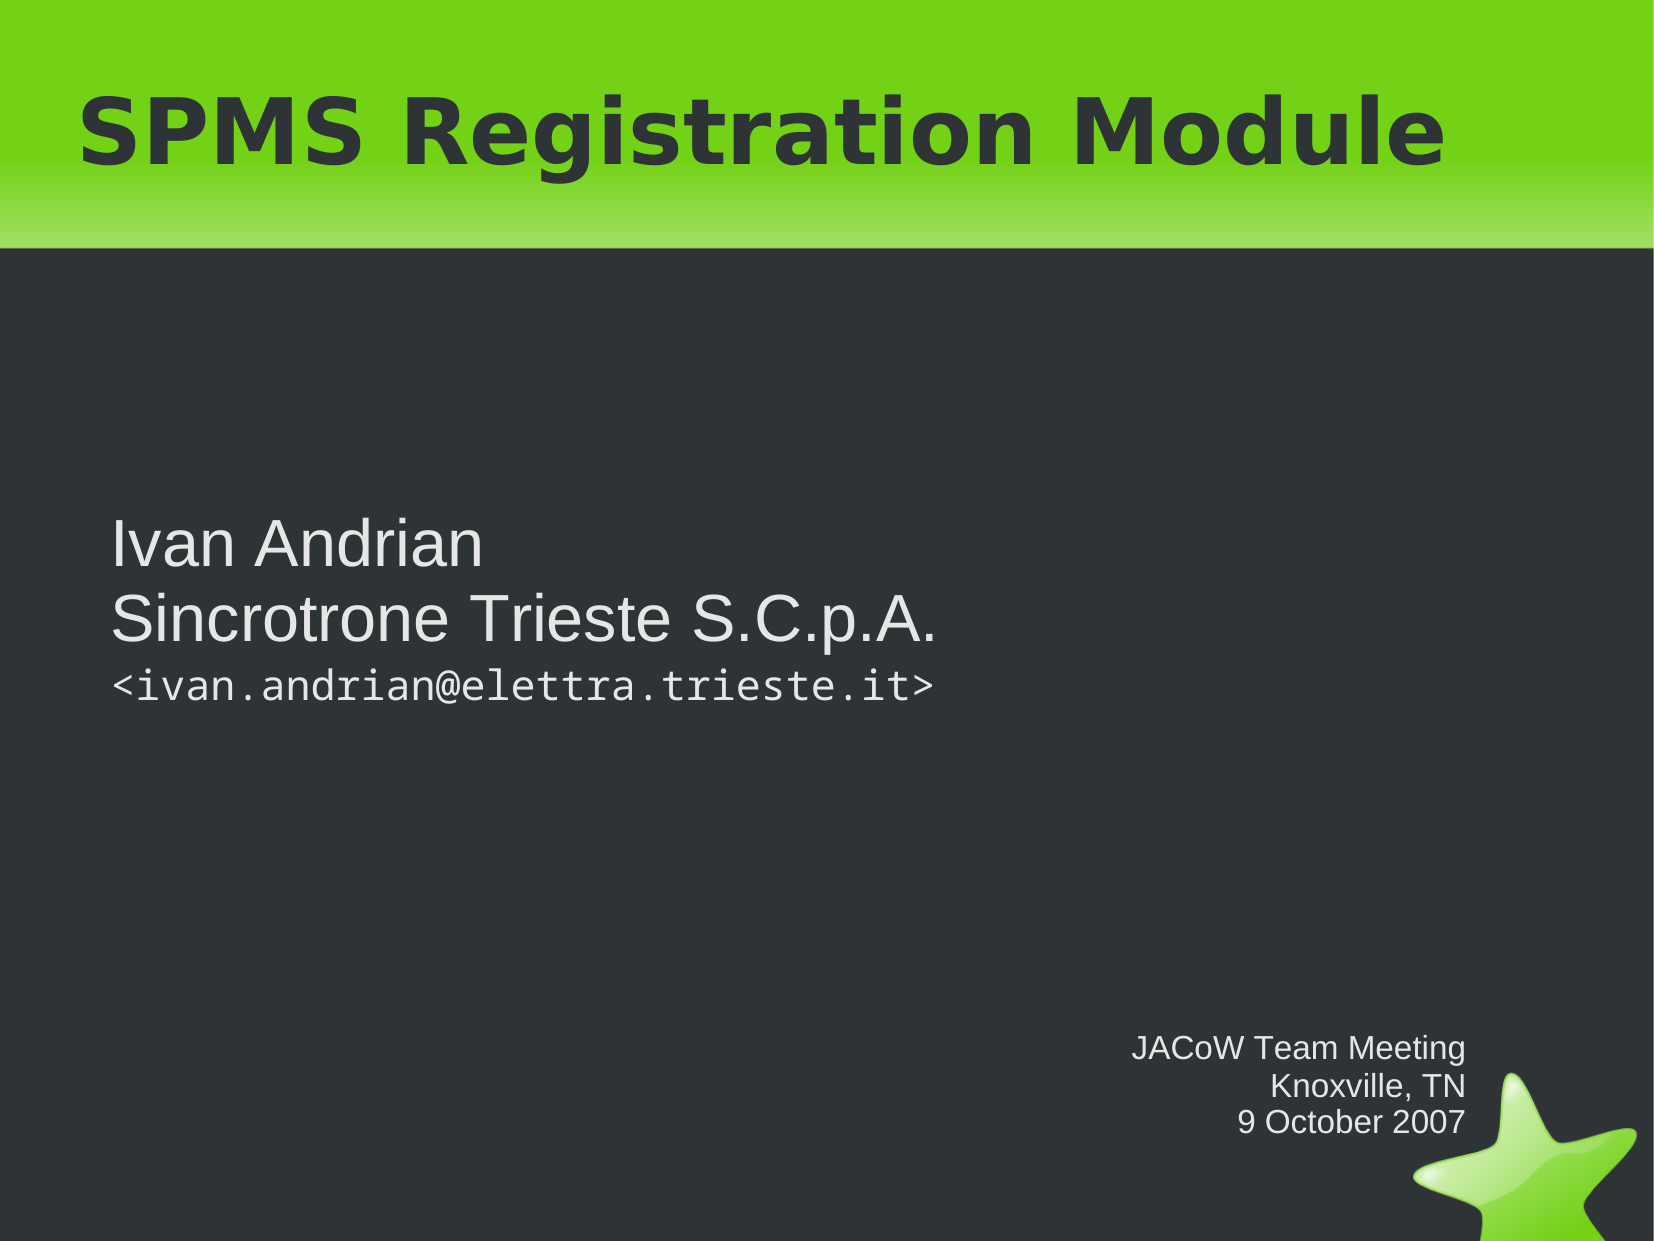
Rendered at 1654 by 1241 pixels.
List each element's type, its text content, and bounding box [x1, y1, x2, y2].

text_box Ivan Andrian Sincrotrone Trieste S.C.p.A. <ivan.andrian@elettra.trieste.it> [110, 461, 976, 758]
title SPMS Registration Module [76, 29, 1565, 237]
picture [0, 0, 1654, 1241]
text_box JACoW Team Meeting Knoxville, TN 9 October 2007 [1093, 1000, 1467, 1171]
